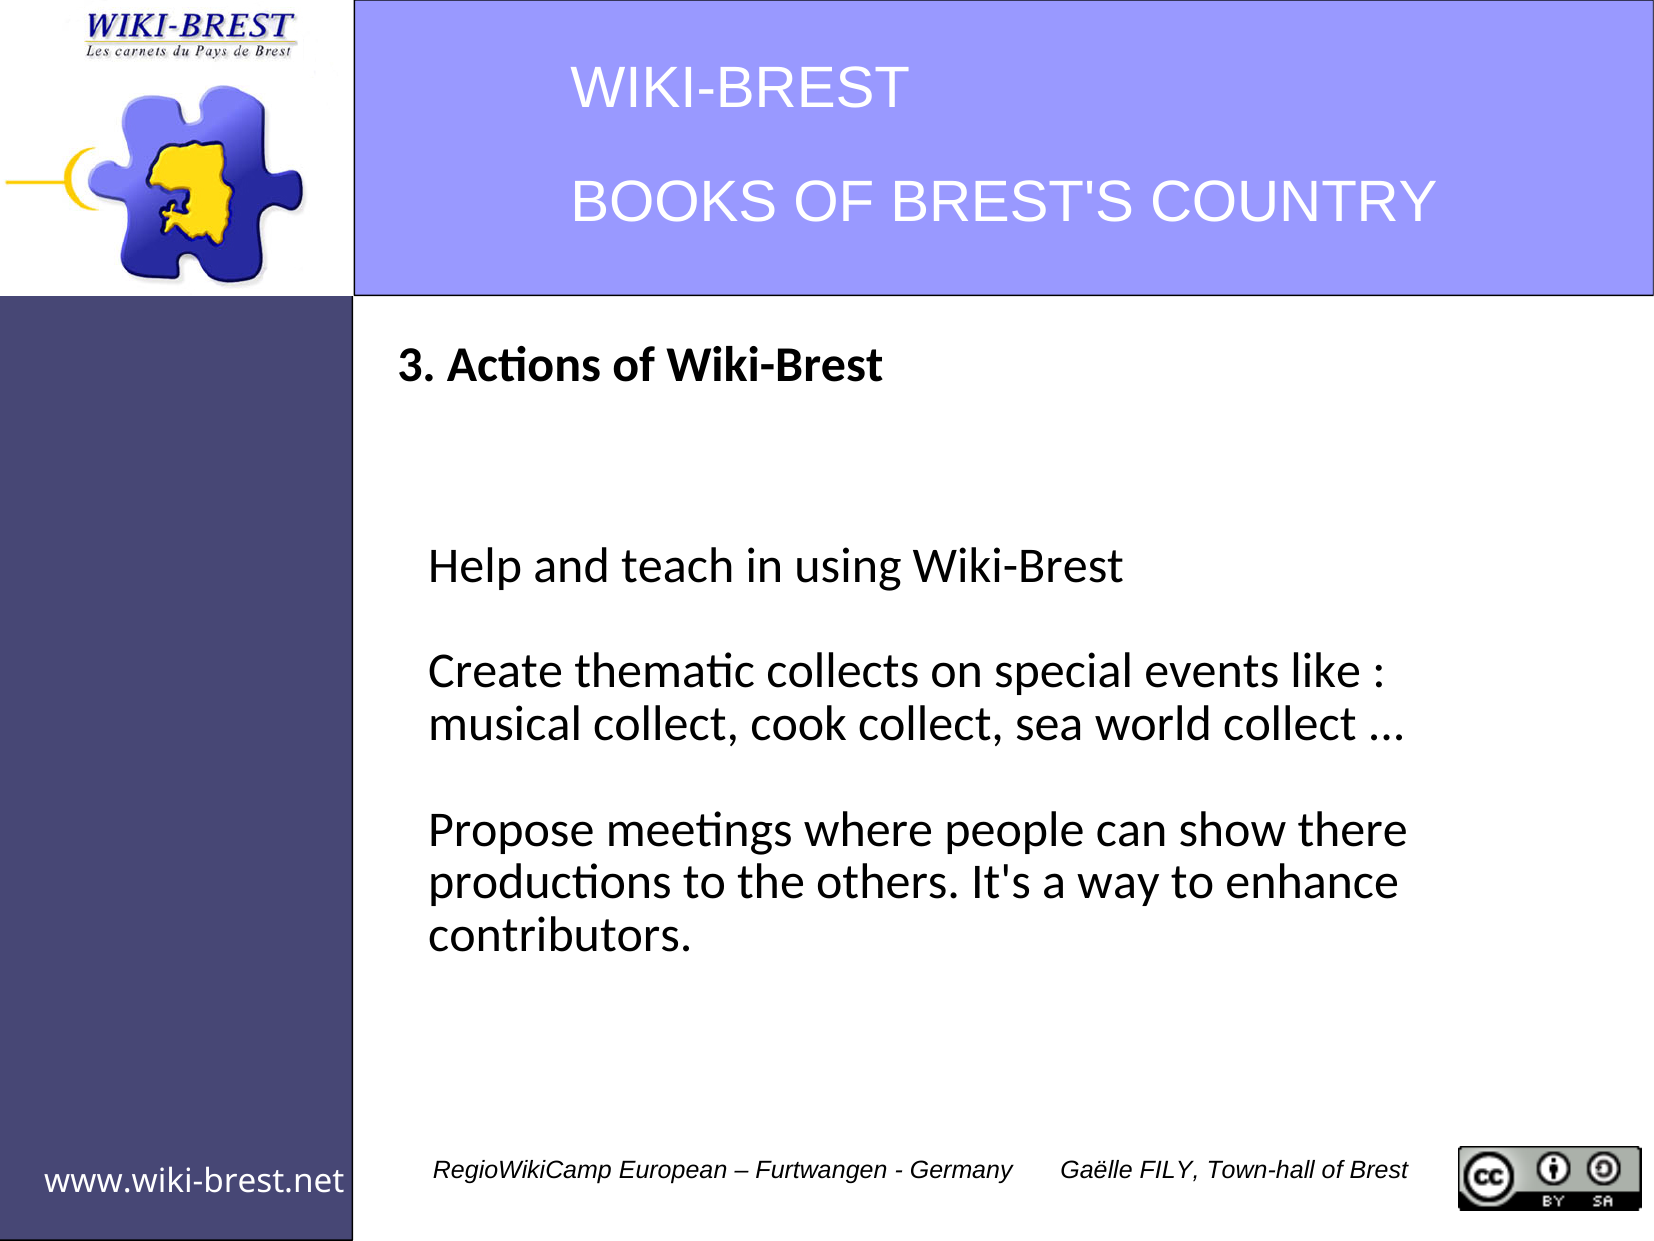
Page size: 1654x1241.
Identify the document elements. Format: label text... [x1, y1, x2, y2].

text_box Help and teach in using Wiki-Brest Create thematic collects on special events like : musical collect, cook collect, sea world collect ... Propose meetings where people can show there productions to the others. It's a way to enhance contributors. [413, 532, 1536, 980]
picture [1458, 1146, 1642, 1211]
picture [0, 0, 353, 296]
text_box 3. Actions of Wiki-Brest [382, 332, 1625, 414]
